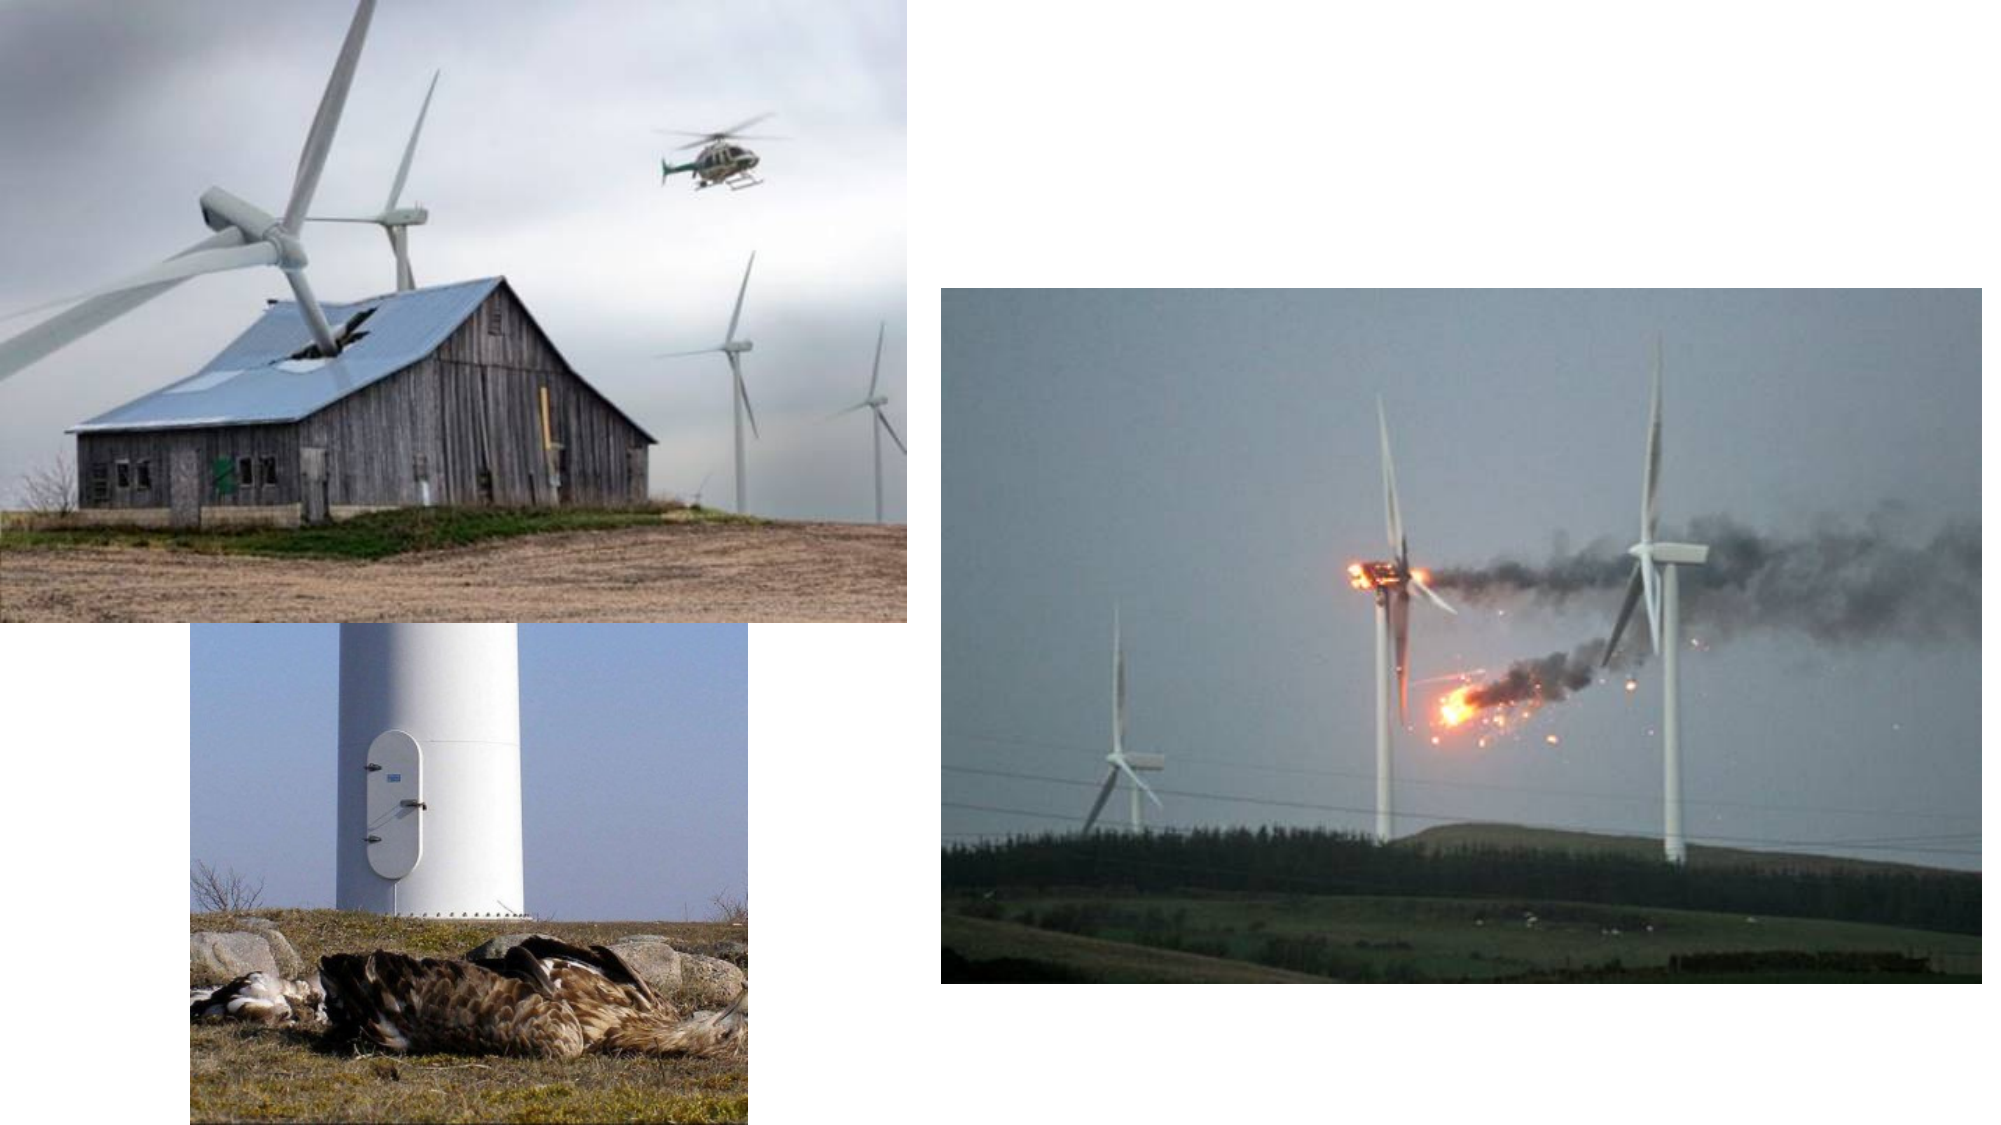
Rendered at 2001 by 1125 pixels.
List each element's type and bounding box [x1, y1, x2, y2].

picture [941, 288, 1982, 984]
picture [0, 0, 907, 1125]
